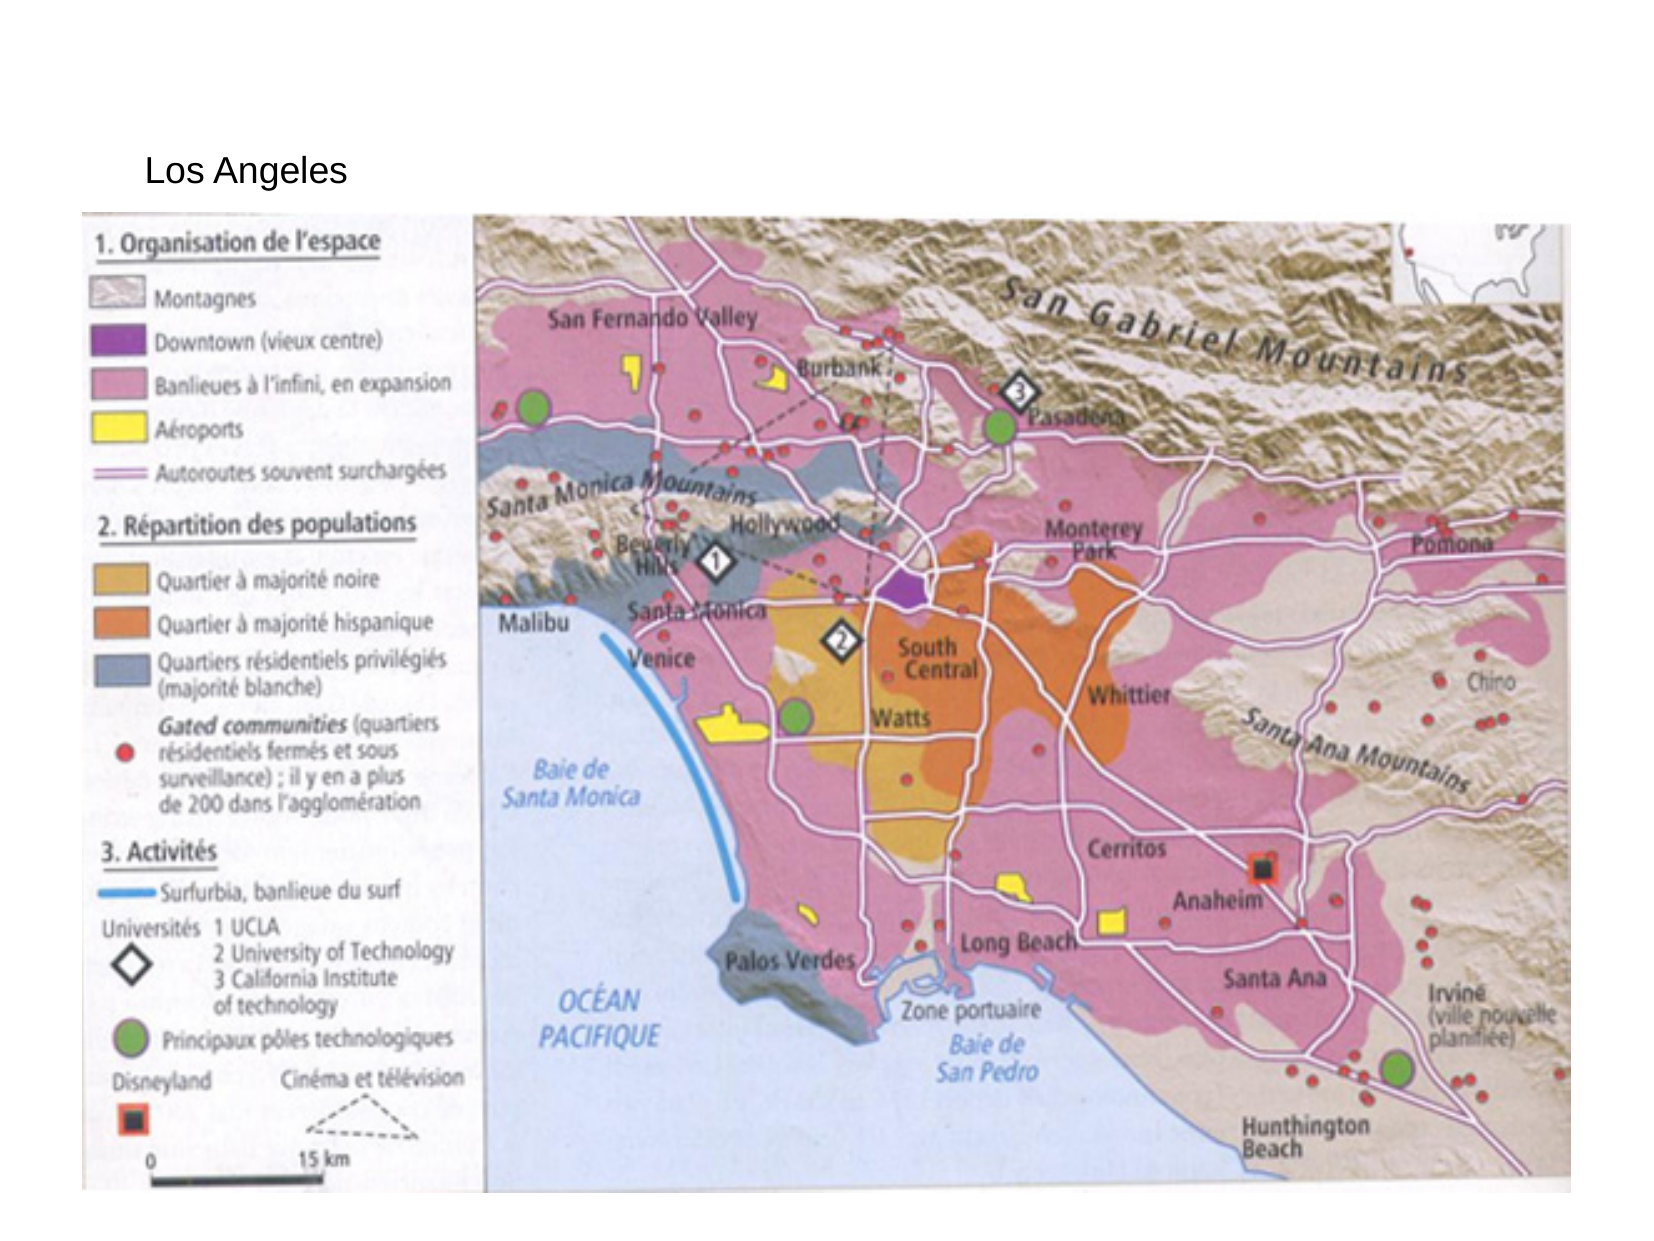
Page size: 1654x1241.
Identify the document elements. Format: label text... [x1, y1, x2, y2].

picture [82, 212, 1571, 1193]
text_box Los Angeles [129, 141, 364, 199]
